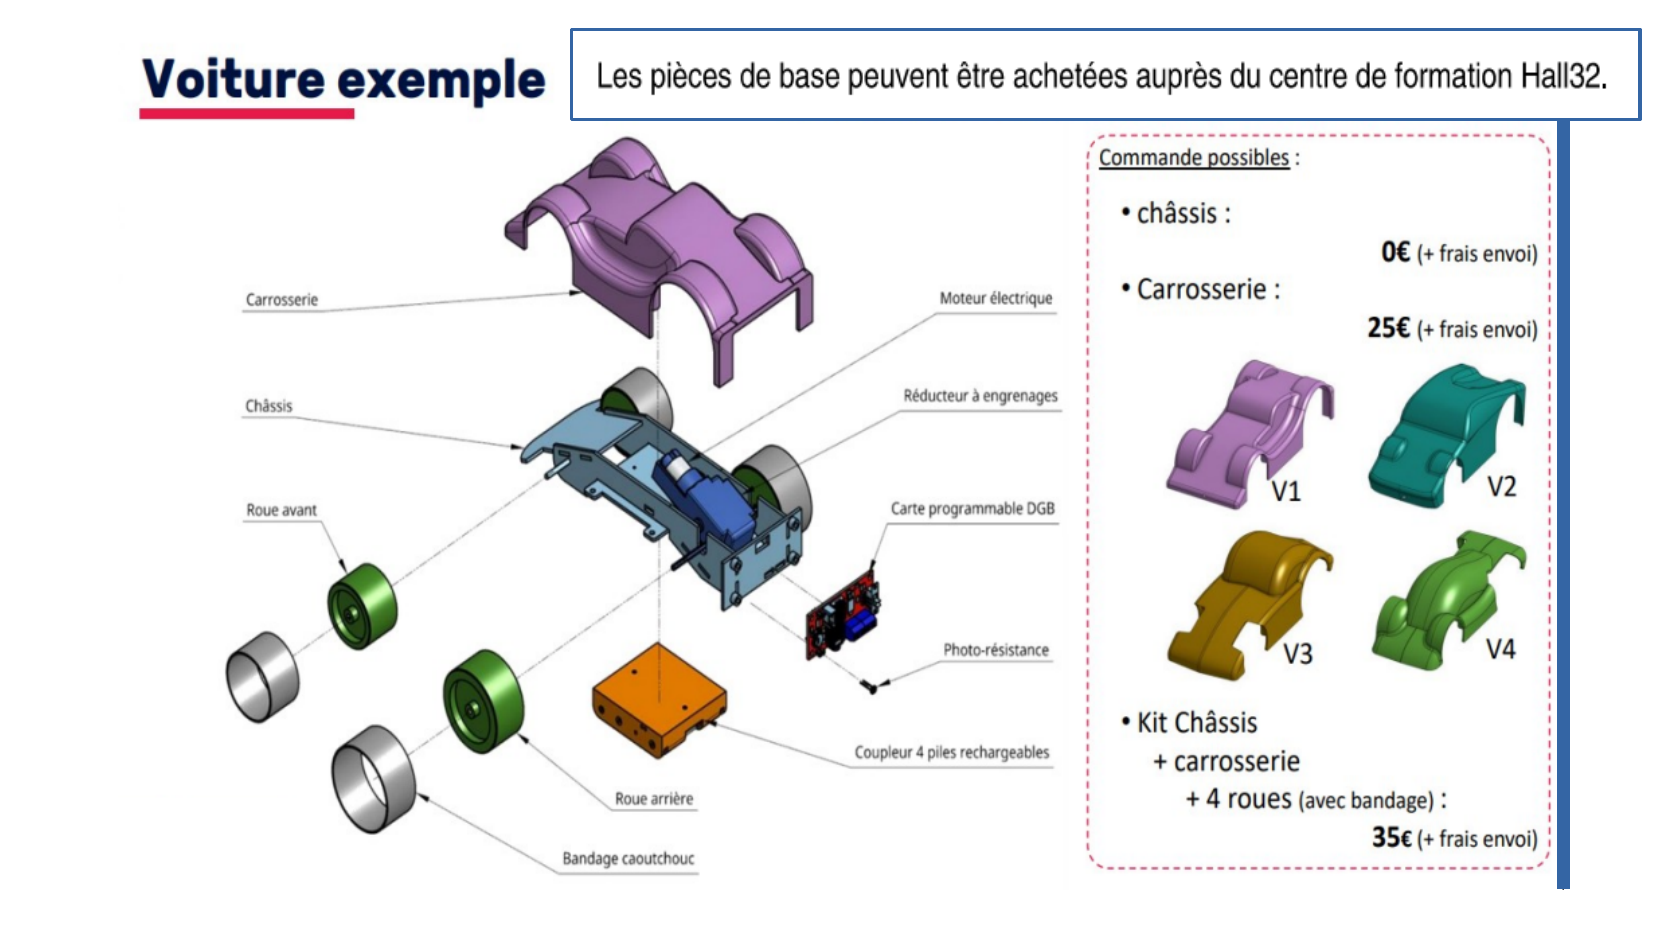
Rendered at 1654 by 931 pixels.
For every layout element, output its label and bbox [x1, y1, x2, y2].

picture [118, 29, 1564, 890]
picture [572, 30, 1639, 119]
